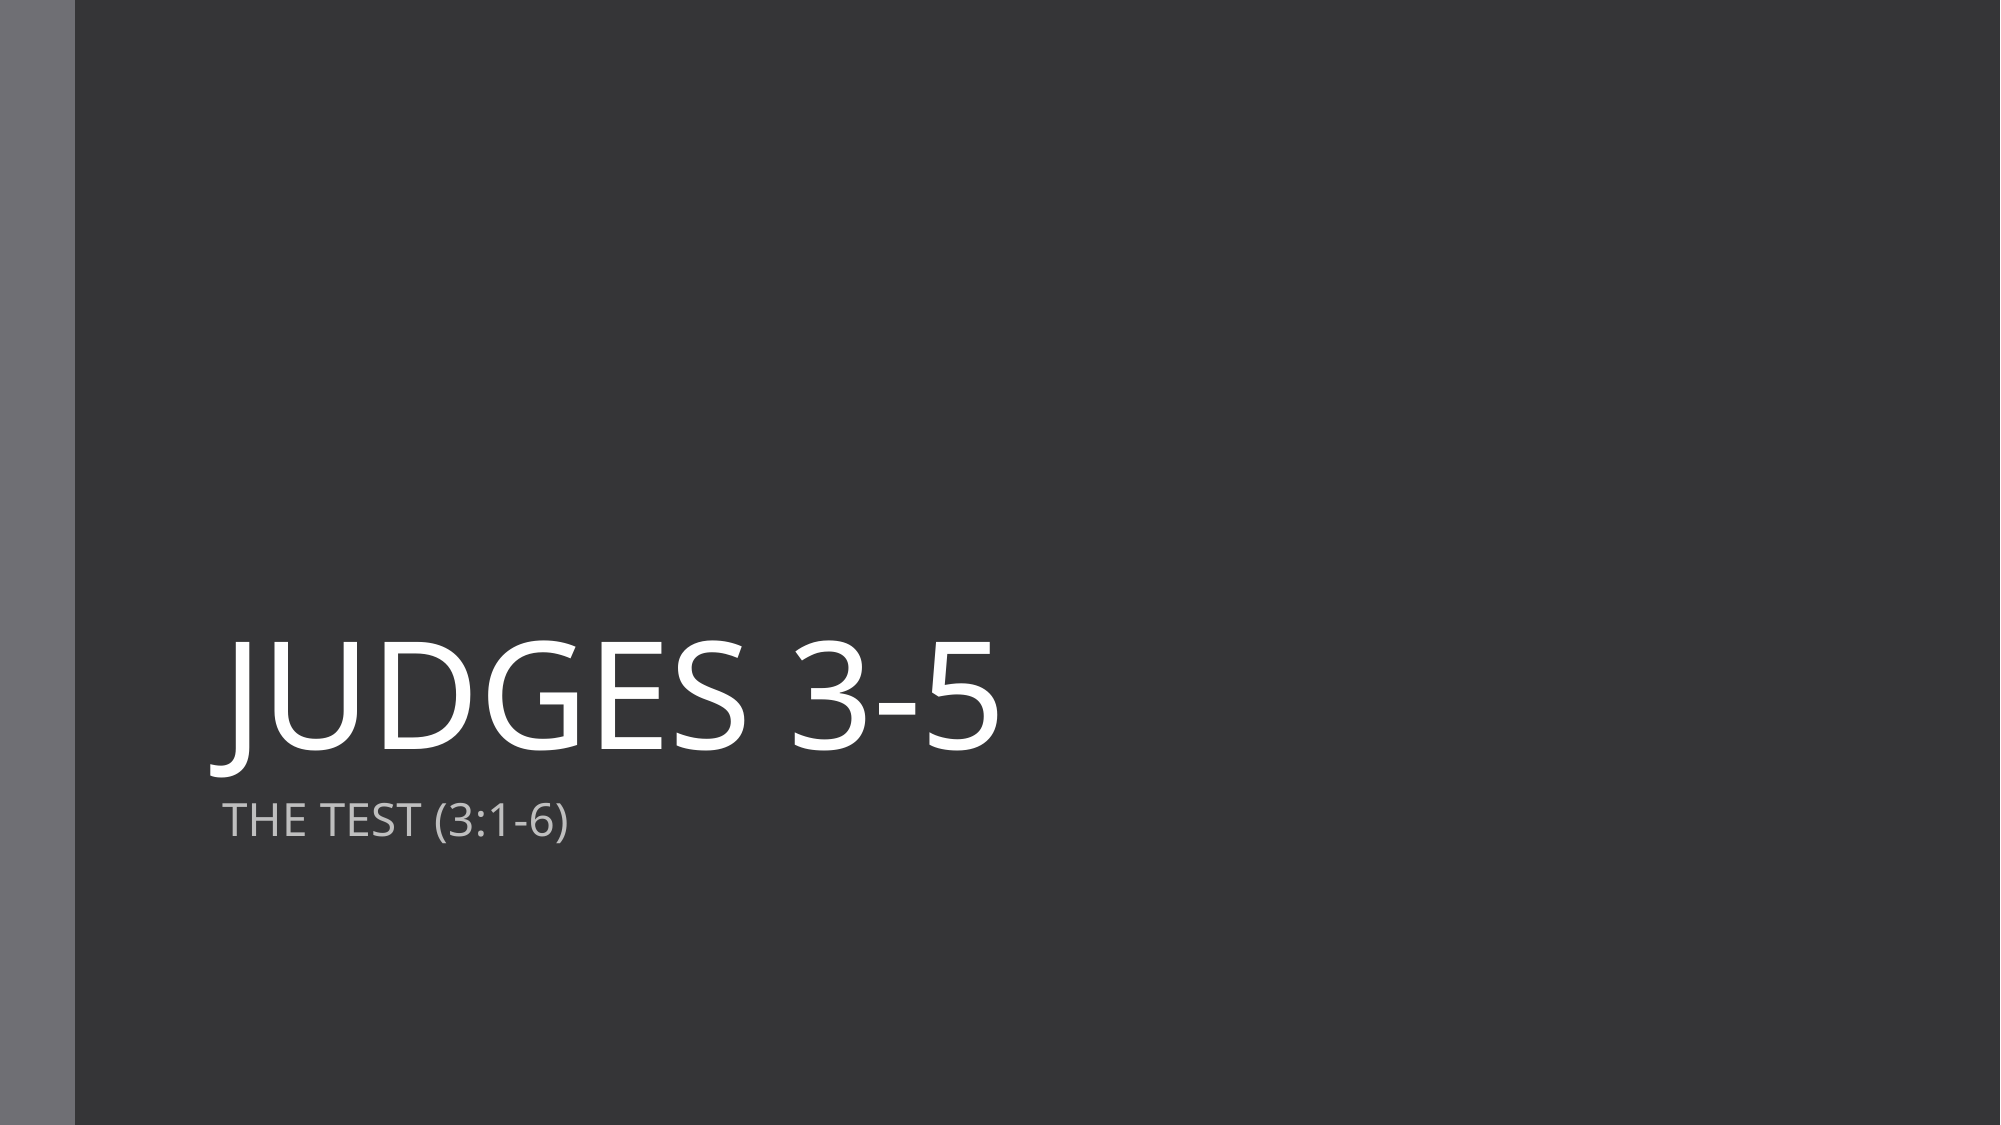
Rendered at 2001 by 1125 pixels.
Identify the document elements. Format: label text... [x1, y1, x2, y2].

title JUDGES 3-5 [206, 124, 1752, 787]
subtitle THE TEST (3:1-6) [206, 787, 1752, 1066]
